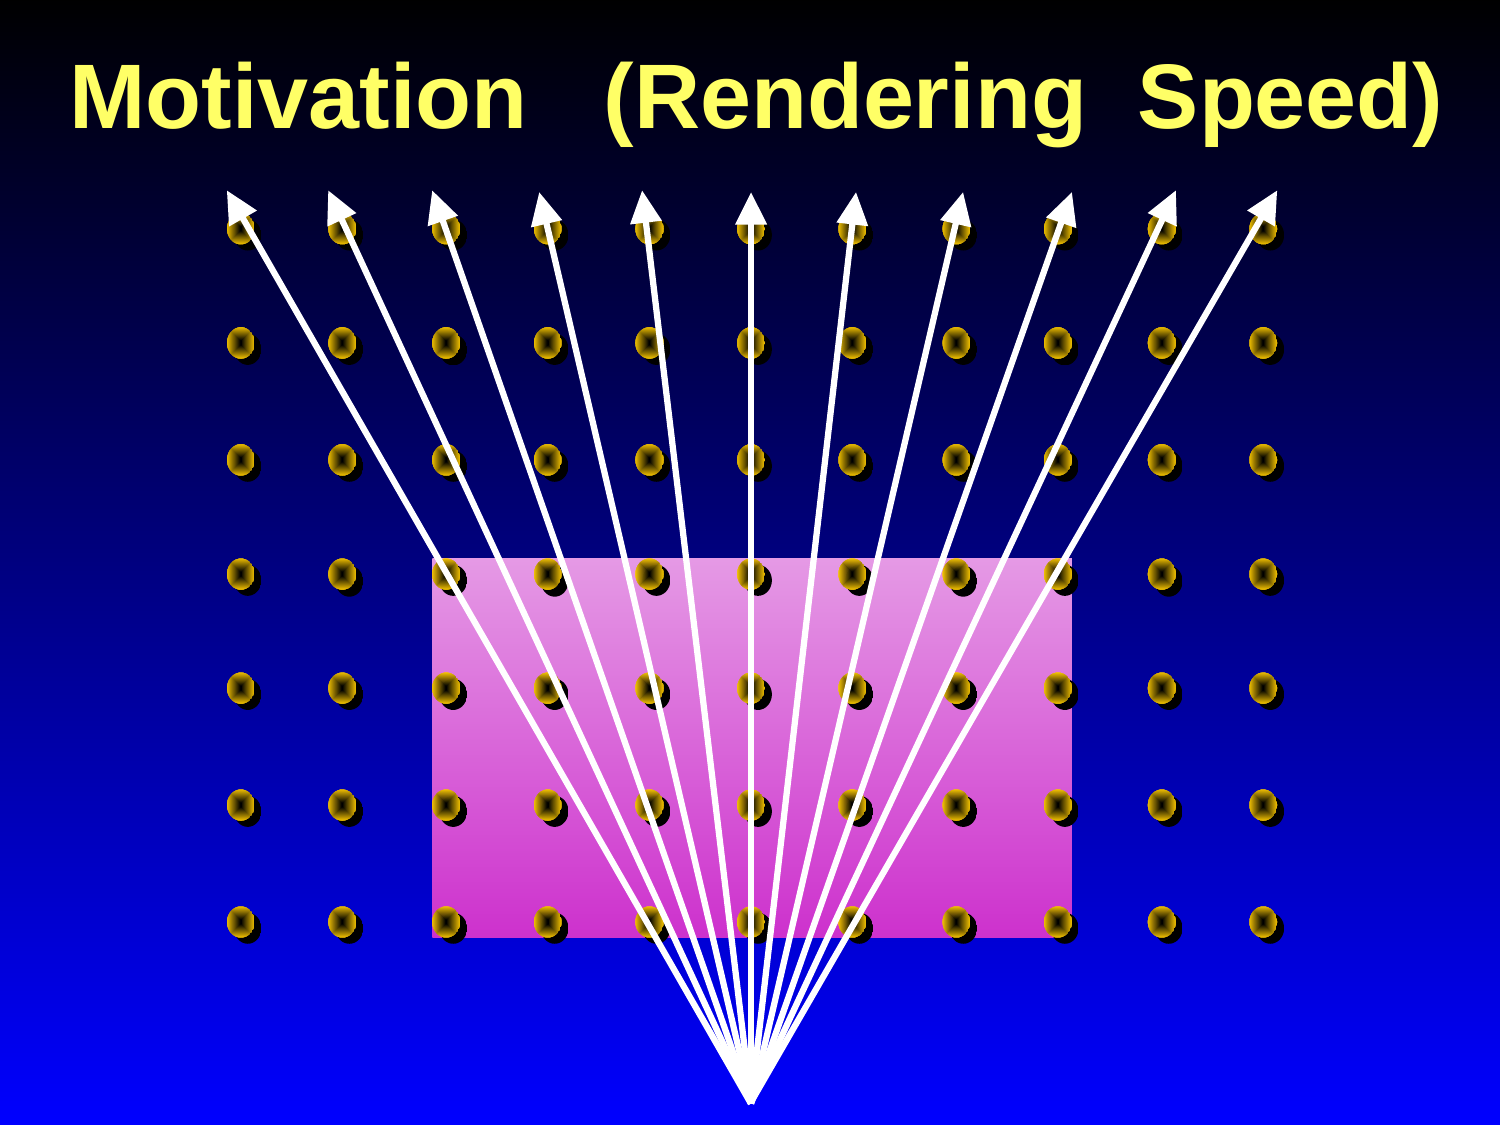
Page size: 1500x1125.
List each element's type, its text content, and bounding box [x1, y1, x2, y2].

text_box [534, 327, 569, 365]
text_box [328, 558, 364, 597]
text_box [838, 444, 874, 482]
text_box [328, 672, 364, 710]
text_box [450, 444, 468, 476]
text_box [328, 222, 352, 251]
text_box [447, 217, 468, 250]
text_box [942, 222, 952, 241]
text_box [328, 789, 364, 827]
text_box [328, 906, 364, 944]
text_box [754, 327, 772, 365]
text_box [227, 558, 262, 596]
text_box [1147, 327, 1183, 365]
text_box [247, 216, 262, 241]
text_box [838, 223, 849, 243]
text_box [635, 444, 671, 482]
text_box [534, 444, 569, 482]
text_box [628, 558, 728, 938]
text_box [650, 220, 671, 251]
text_box [328, 327, 364, 365]
text_box [346, 216, 364, 247]
text_box [328, 444, 364, 482]
text_box [1249, 327, 1285, 365]
text_box [534, 225, 549, 250]
text_box [432, 445, 458, 482]
text_box [690, 558, 748, 939]
text_box [1147, 672, 1183, 710]
text_box [774, 558, 874, 938]
text_box [754, 223, 772, 251]
text_box [227, 444, 262, 482]
title Motivation (Rendering Speed) [40, 36, 1475, 157]
text_box [1249, 558, 1285, 596]
text_box [227, 789, 262, 827]
text_box [432, 558, 655, 944]
text_box [635, 327, 659, 365]
text_box [737, 444, 748, 477]
text_box [1044, 219, 1057, 242]
text_box [942, 444, 975, 482]
text_box [1147, 558, 1183, 597]
text_box [1249, 789, 1285, 827]
text_box [1249, 216, 1257, 231]
text_box [1147, 906, 1183, 944]
text_box [1044, 445, 1053, 463]
text_box [1249, 906, 1285, 944]
text_box [1147, 444, 1183, 482]
text_box [432, 327, 468, 366]
text_box [737, 327, 748, 360]
text_box [443, 558, 670, 942]
text_box [1044, 327, 1079, 366]
text_box [227, 327, 262, 365]
text_box [1056, 225, 1079, 251]
text_box [853, 223, 874, 251]
text_box [841, 327, 874, 365]
text_box [1249, 444, 1285, 482]
text_box [503, 558, 689, 938]
text_box [849, 558, 1079, 944]
text_box [754, 444, 772, 482]
text_box [1249, 672, 1285, 710]
text_box [663, 335, 671, 361]
text_box [1156, 222, 1183, 251]
text_box [832, 558, 1060, 938]
text_box [227, 221, 256, 251]
text_box [737, 225, 748, 246]
text_box [814, 558, 1000, 938]
text_box [550, 221, 569, 251]
text_box [754, 558, 810, 944]
text_box [942, 327, 978, 365]
text_box [954, 222, 978, 251]
text_box [1253, 221, 1285, 251]
text_box [432, 223, 449, 250]
text_box [794, 558, 939, 938]
text_box [1147, 789, 1183, 827]
text_box [635, 224, 645, 244]
text_box [565, 558, 709, 938]
text_box [227, 906, 262, 944]
text_box [1049, 445, 1079, 482]
text_box [227, 672, 262, 710]
text_box [1147, 216, 1158, 237]
